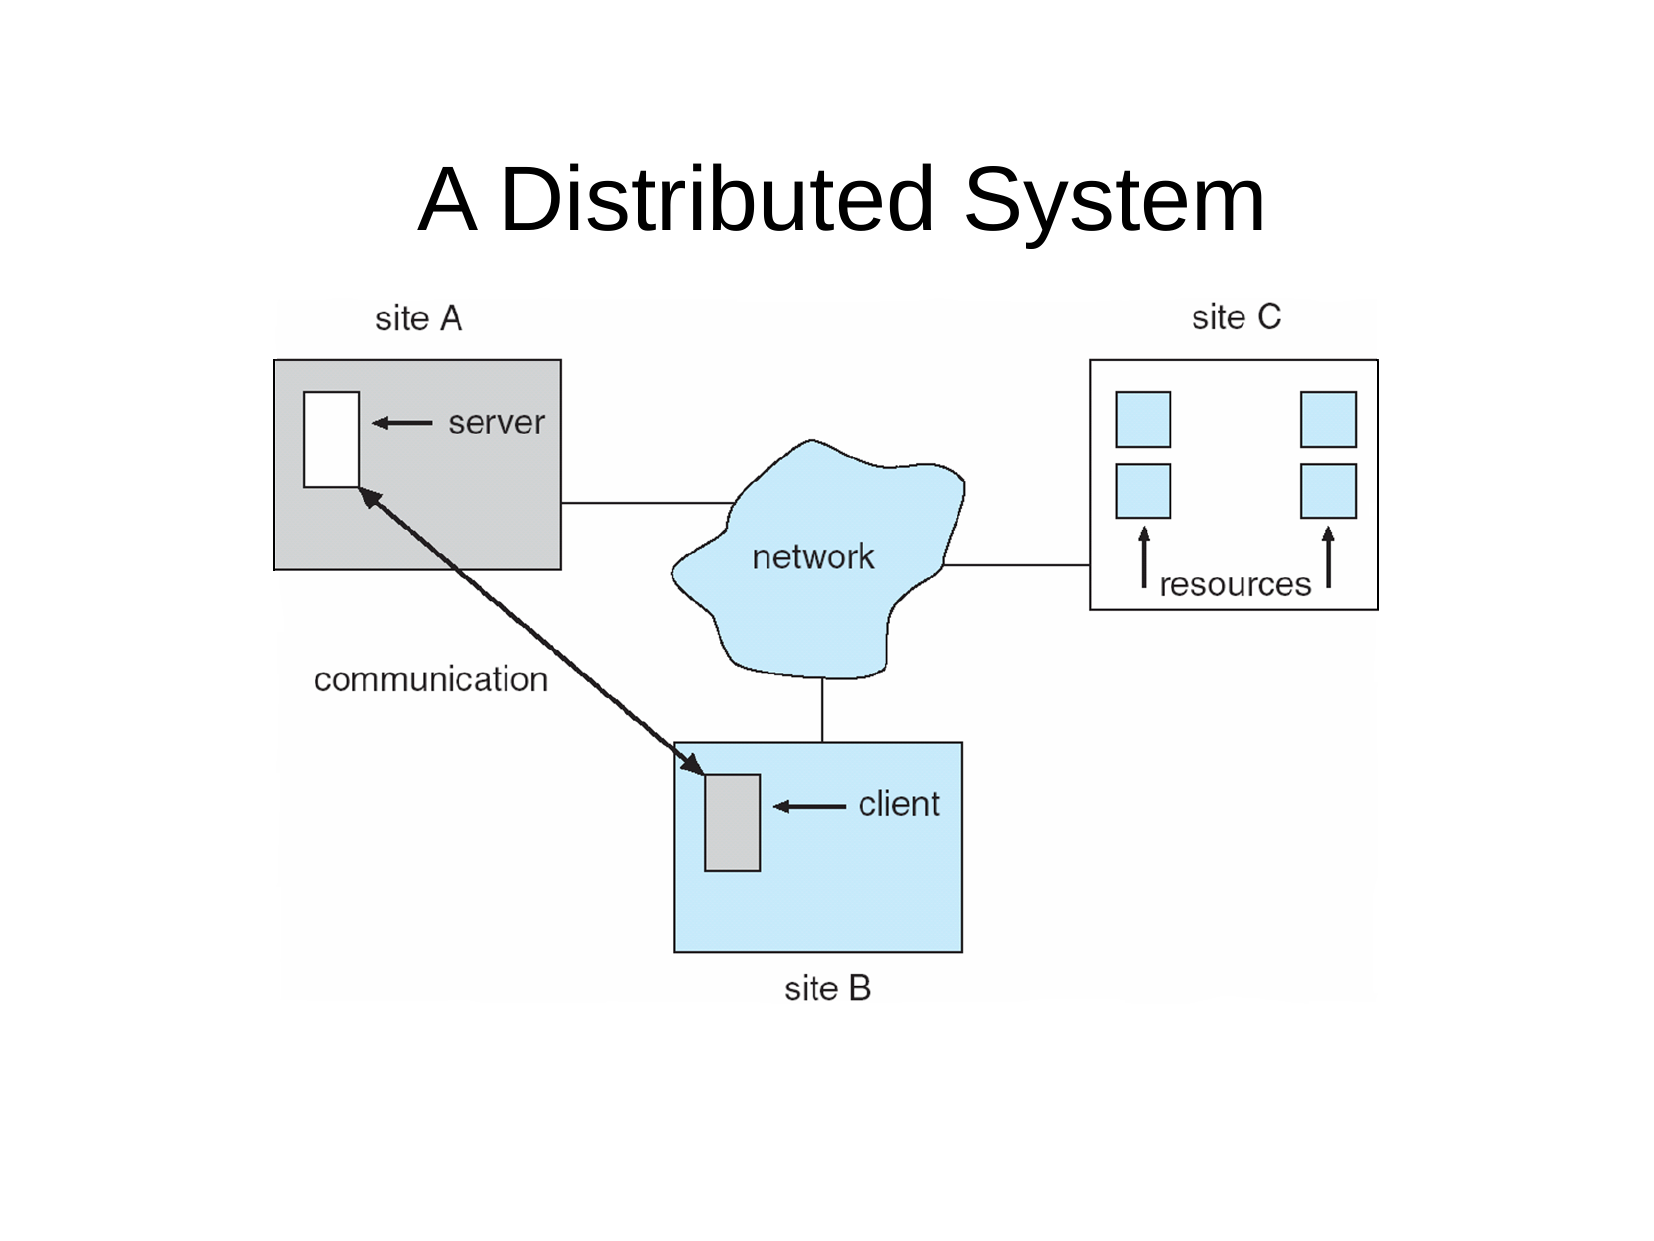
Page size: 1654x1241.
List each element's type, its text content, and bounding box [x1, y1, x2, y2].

title A Distributed System [82, 49, 1571, 257]
picture [268, 290, 1385, 1010]
